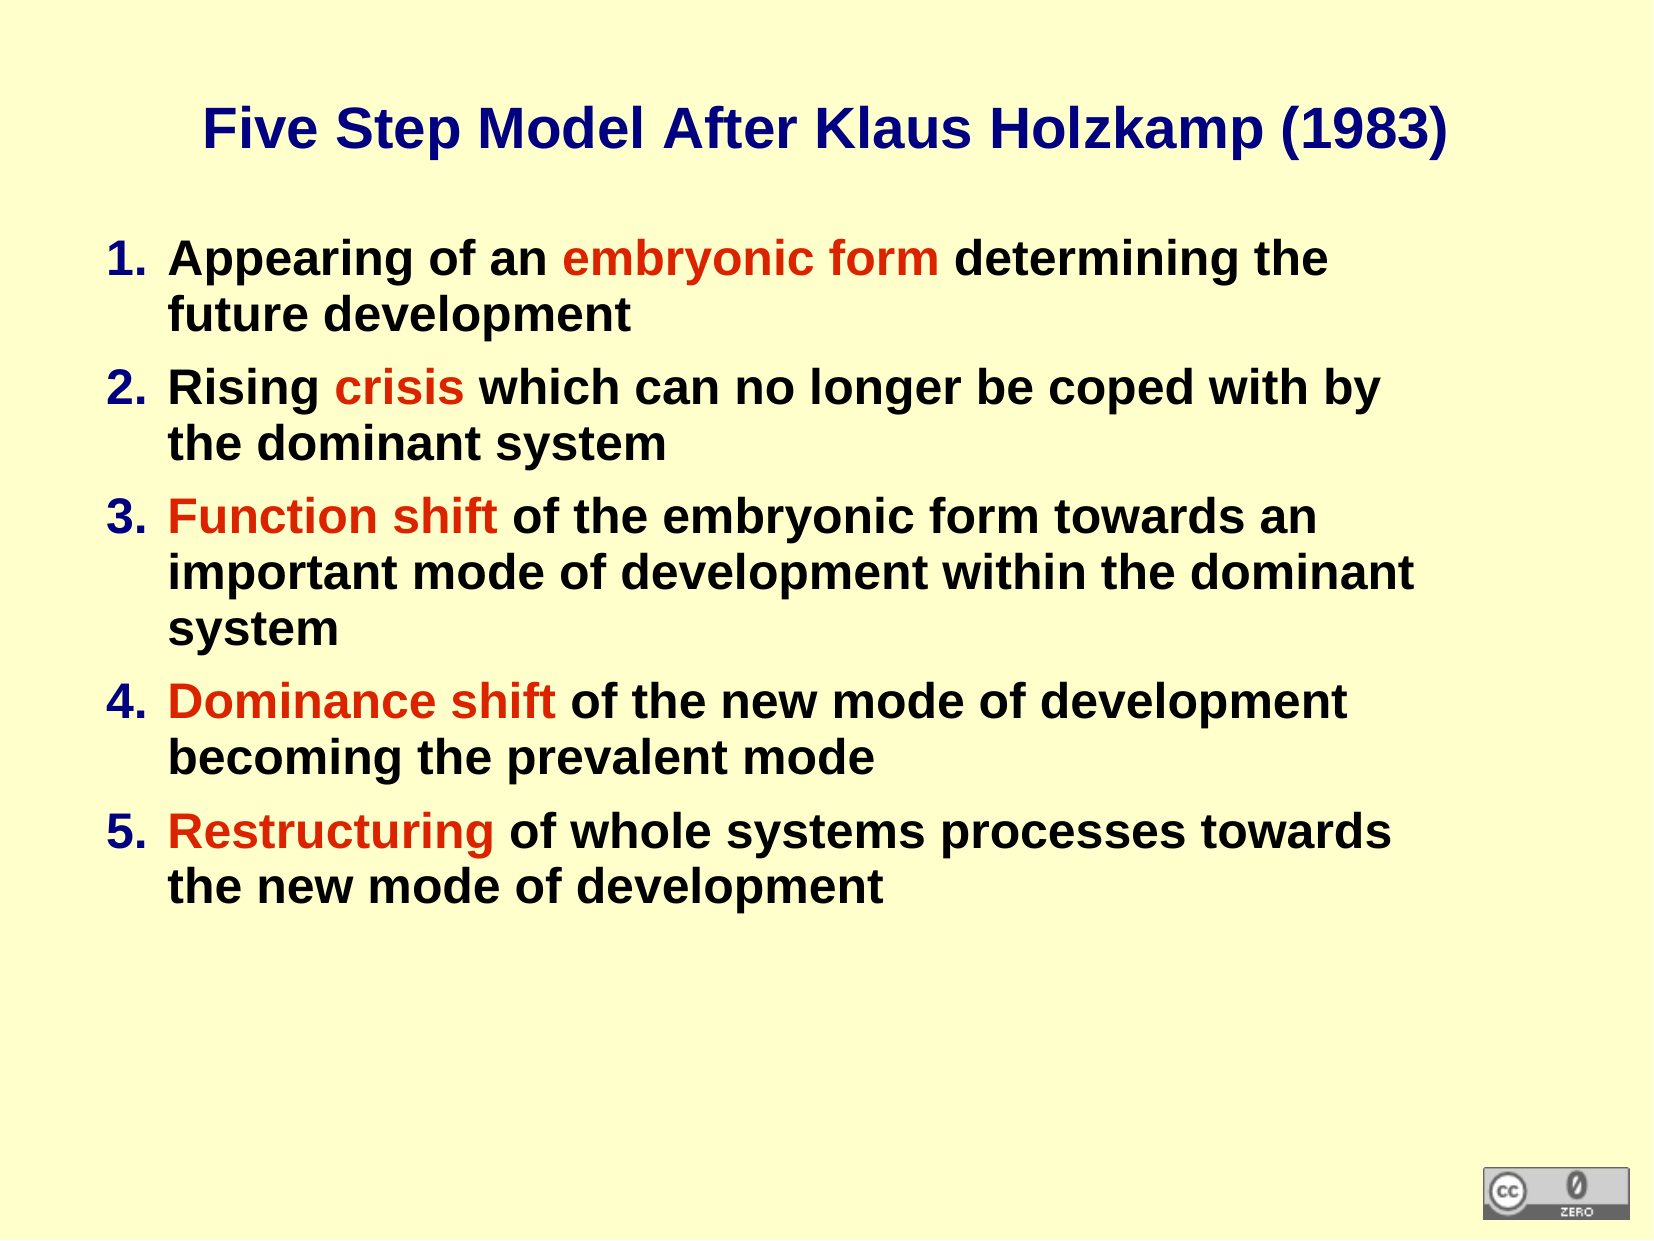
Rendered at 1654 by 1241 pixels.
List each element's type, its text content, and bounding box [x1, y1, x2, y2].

list Appearing of an embryonic form determining the future development Rising crisis which can no longer be coped with by the dominant system Function shift of the embryonic form towards an important mode of development within the dominant system Dominance shift of the new mode of development becoming the prevalent mode Restructuring of whole systems processes towards the new mode of development [82, 230, 1453, 950]
title Five Step Model After Klaus Holzkamp (1983) [82, 55, 1571, 201]
picture [1483, 1167, 1630, 1220]
